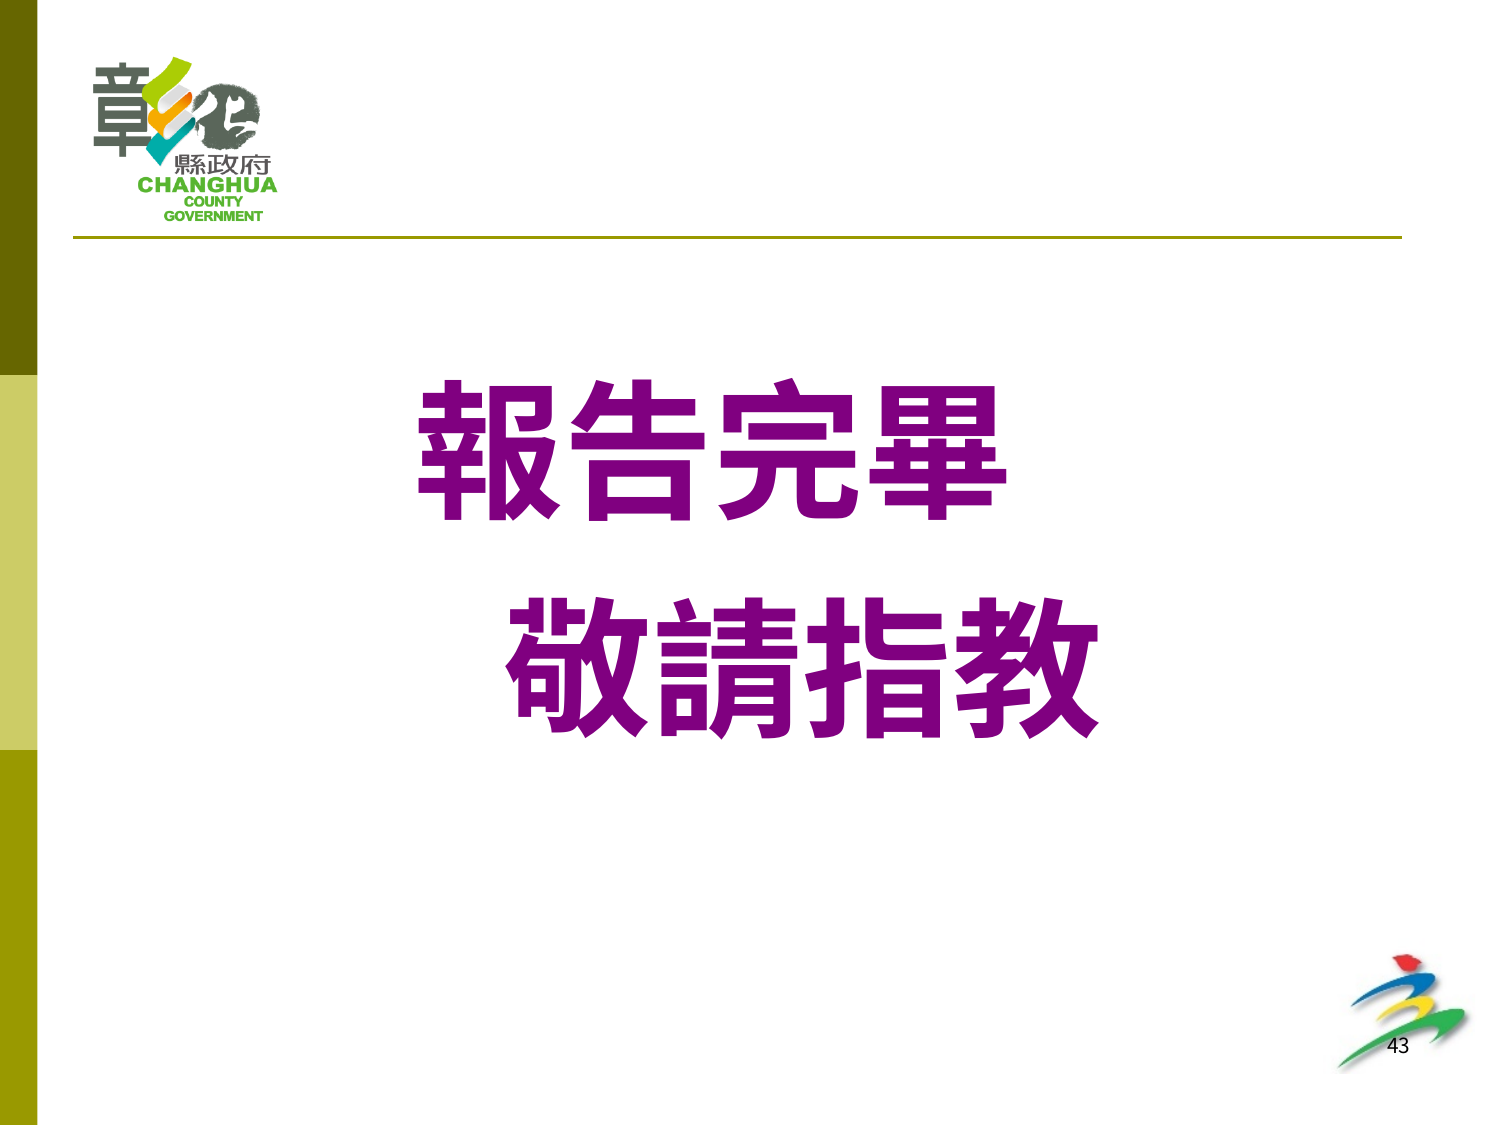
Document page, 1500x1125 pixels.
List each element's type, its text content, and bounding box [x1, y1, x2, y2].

text_box <編號> [1074, 1025, 1426, 1101]
picture [1323, 934, 1477, 1074]
text_box 報告完畢 敬請指教 [226, 350, 1277, 847]
picture [57, 42, 313, 235]
